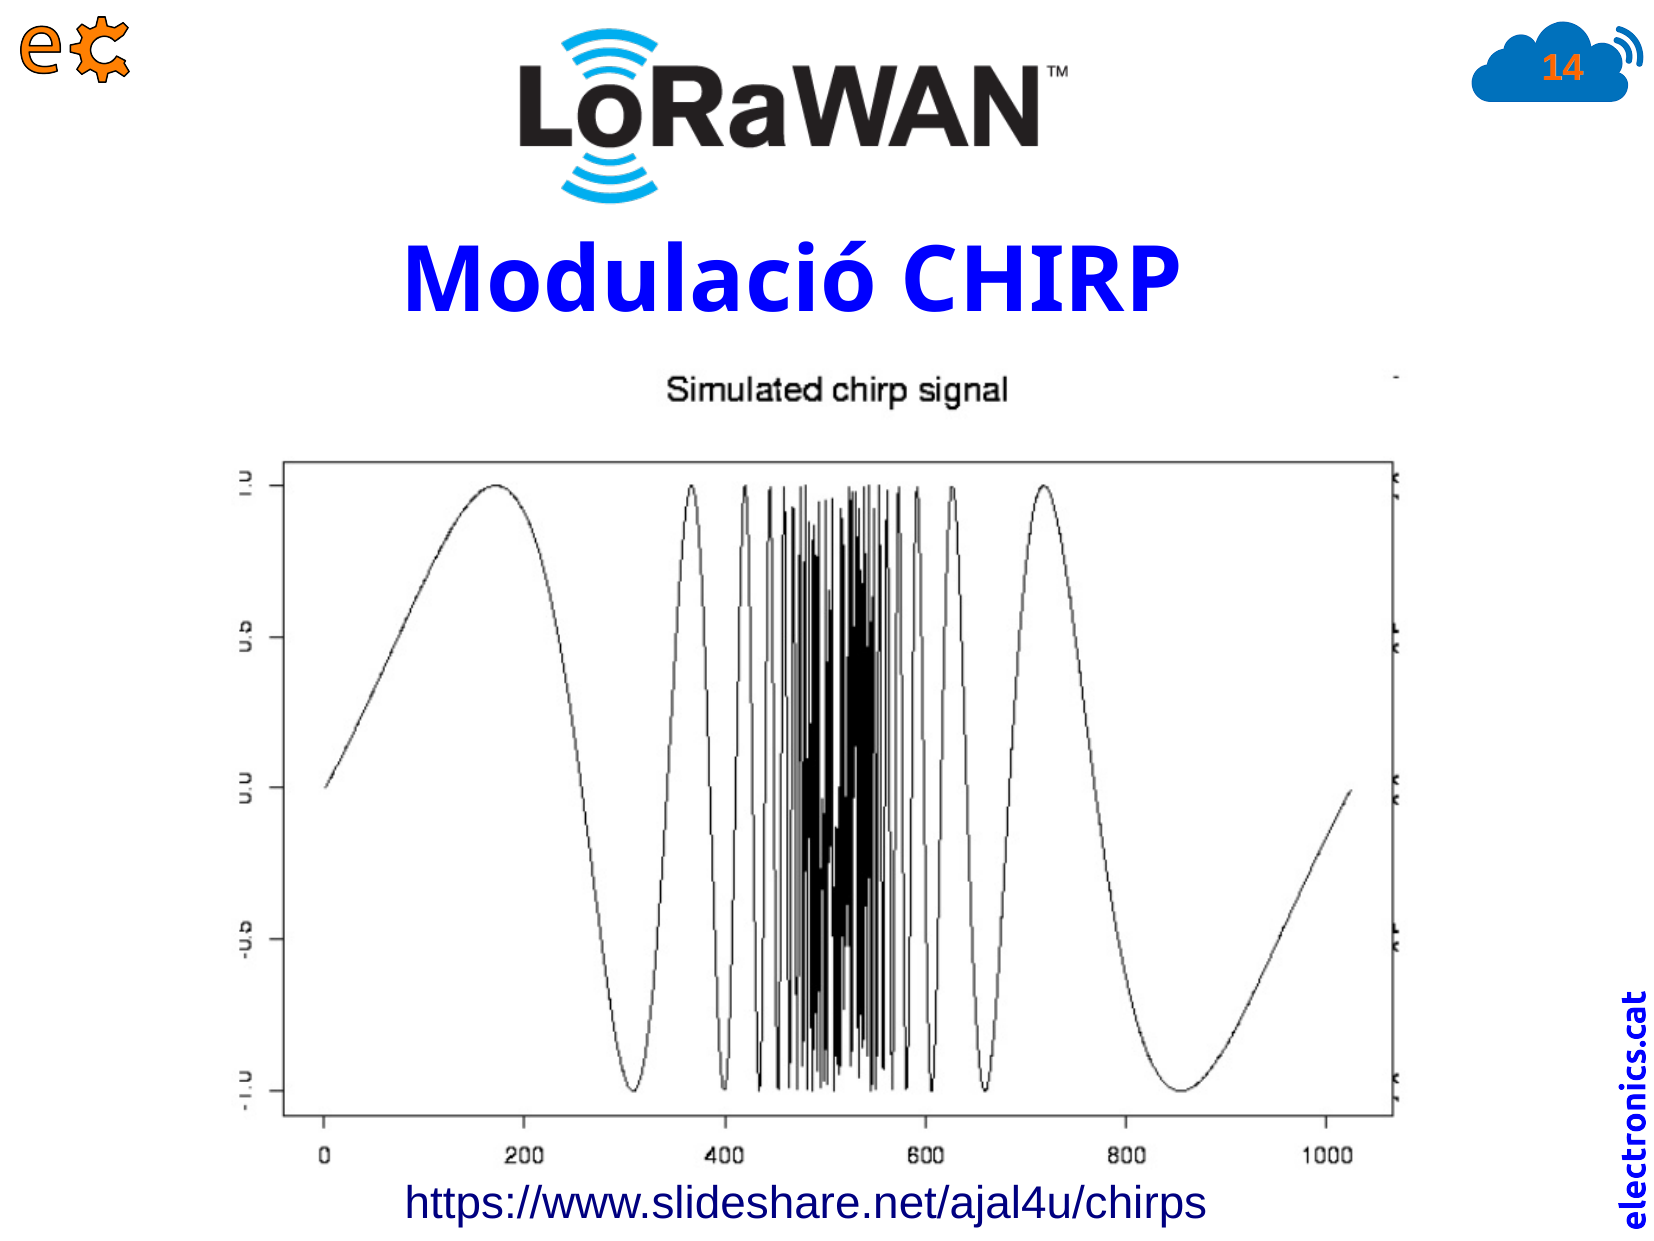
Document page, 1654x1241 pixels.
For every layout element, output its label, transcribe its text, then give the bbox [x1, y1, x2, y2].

picture [1464, 16, 1650, 106]
text_box <número> [1526, 38, 1654, 109]
text_box https://www.slideshare.net/ajal4u/chirps [389, 1169, 1654, 1241]
picture [1618, 991, 1646, 1169]
picture [20, 16, 130, 83]
picture [213, 366, 1426, 1193]
text_box Modulació CHIRP [154, 222, 1453, 330]
picture [405, 0, 1146, 222]
